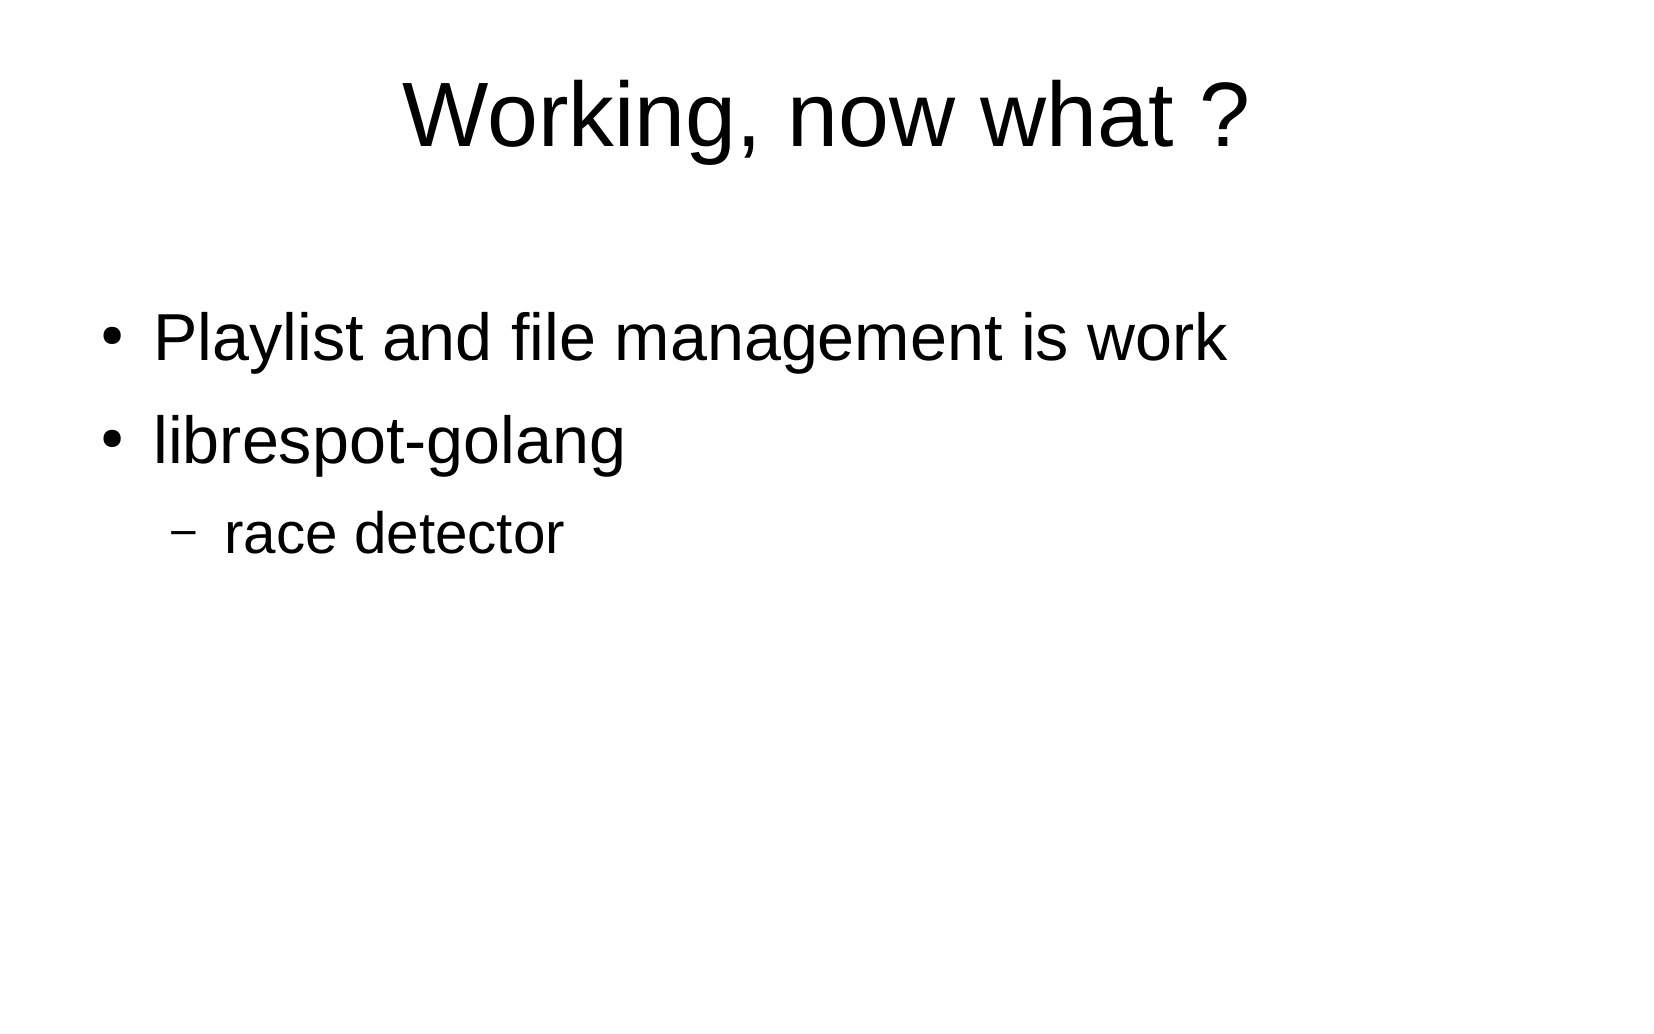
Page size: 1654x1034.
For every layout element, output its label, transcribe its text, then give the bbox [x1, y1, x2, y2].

title Working, now what ? [82, 36, 1571, 193]
list Playlist and file management is work librespot-golang race detector [82, 300, 1571, 840]
